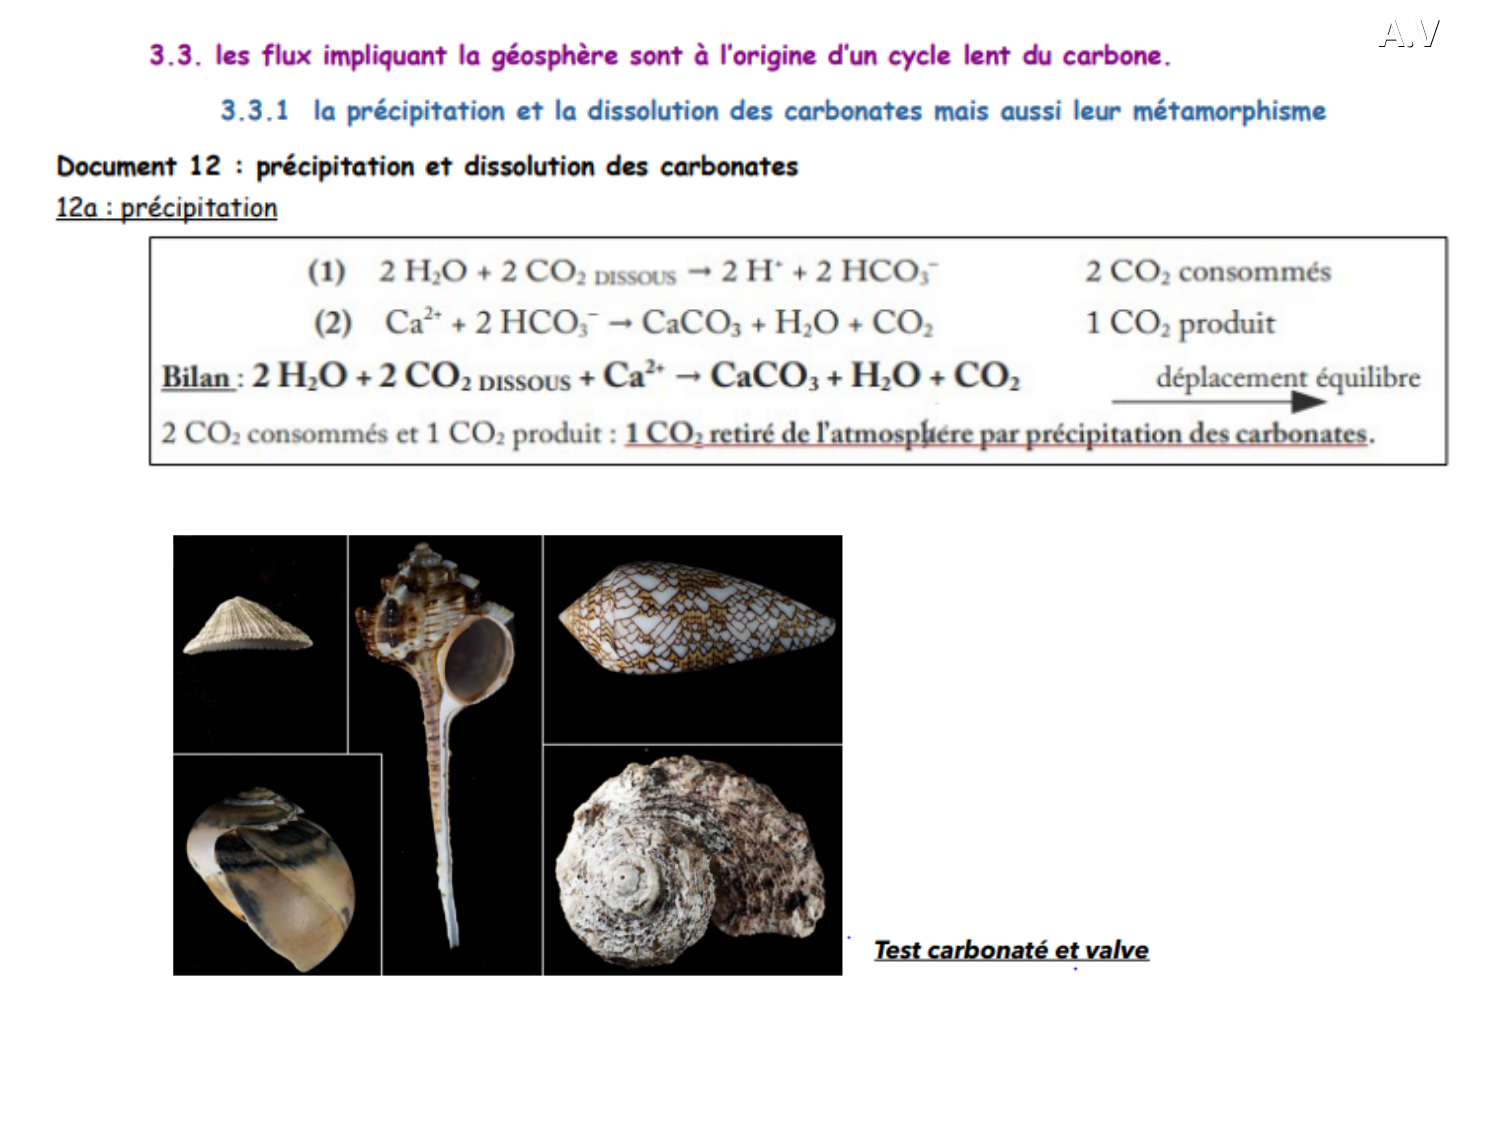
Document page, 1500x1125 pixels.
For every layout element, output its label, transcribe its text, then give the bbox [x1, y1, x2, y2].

picture [23, 34, 1477, 485]
picture [863, 921, 1158, 980]
picture [165, 527, 851, 980]
text_box A.V [1363, 1, 1488, 63]
